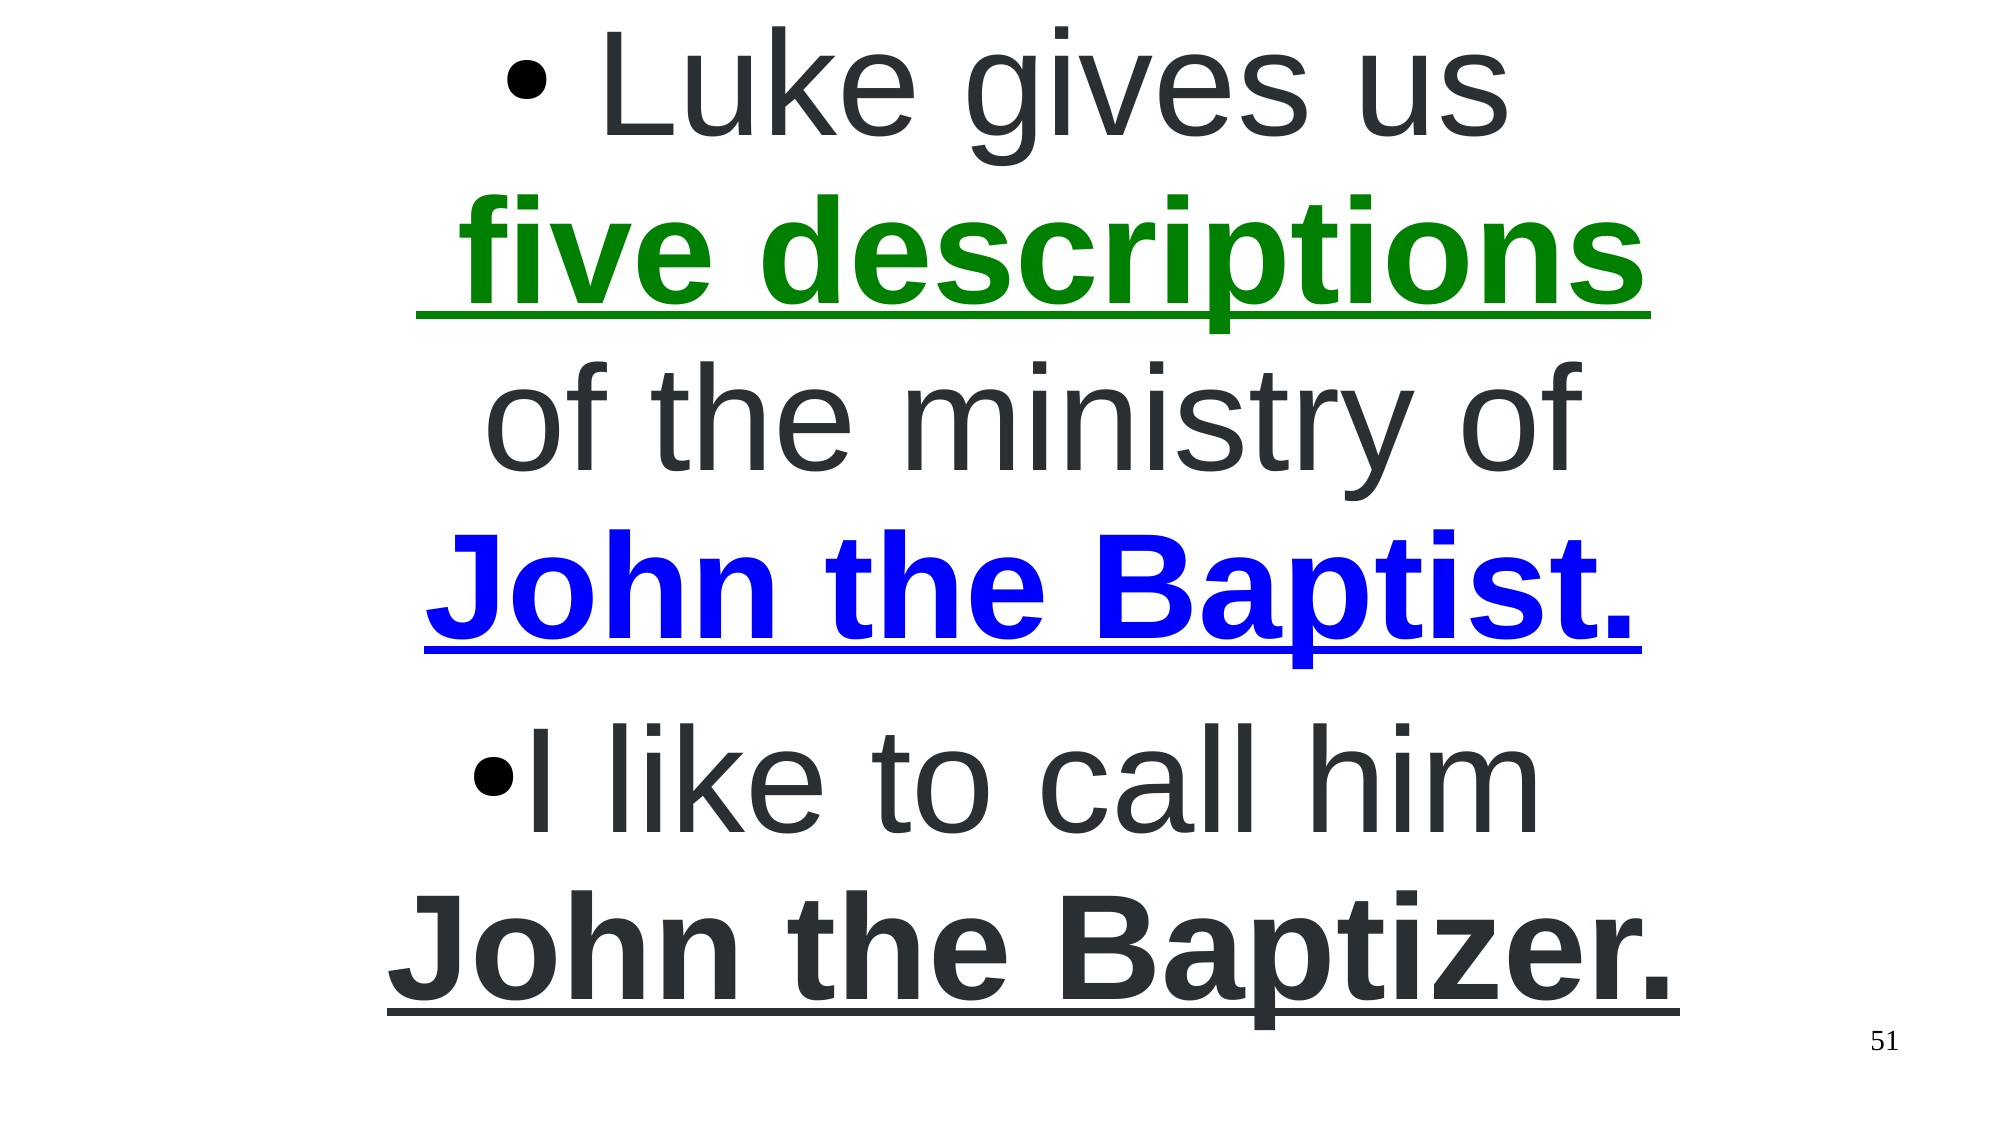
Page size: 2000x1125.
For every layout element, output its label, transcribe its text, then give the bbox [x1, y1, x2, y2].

list Luke gives us five descriptions of the ministry of John the Baptist. I like to call him John the Baptizer. [0, 0, 1996, 1123]
